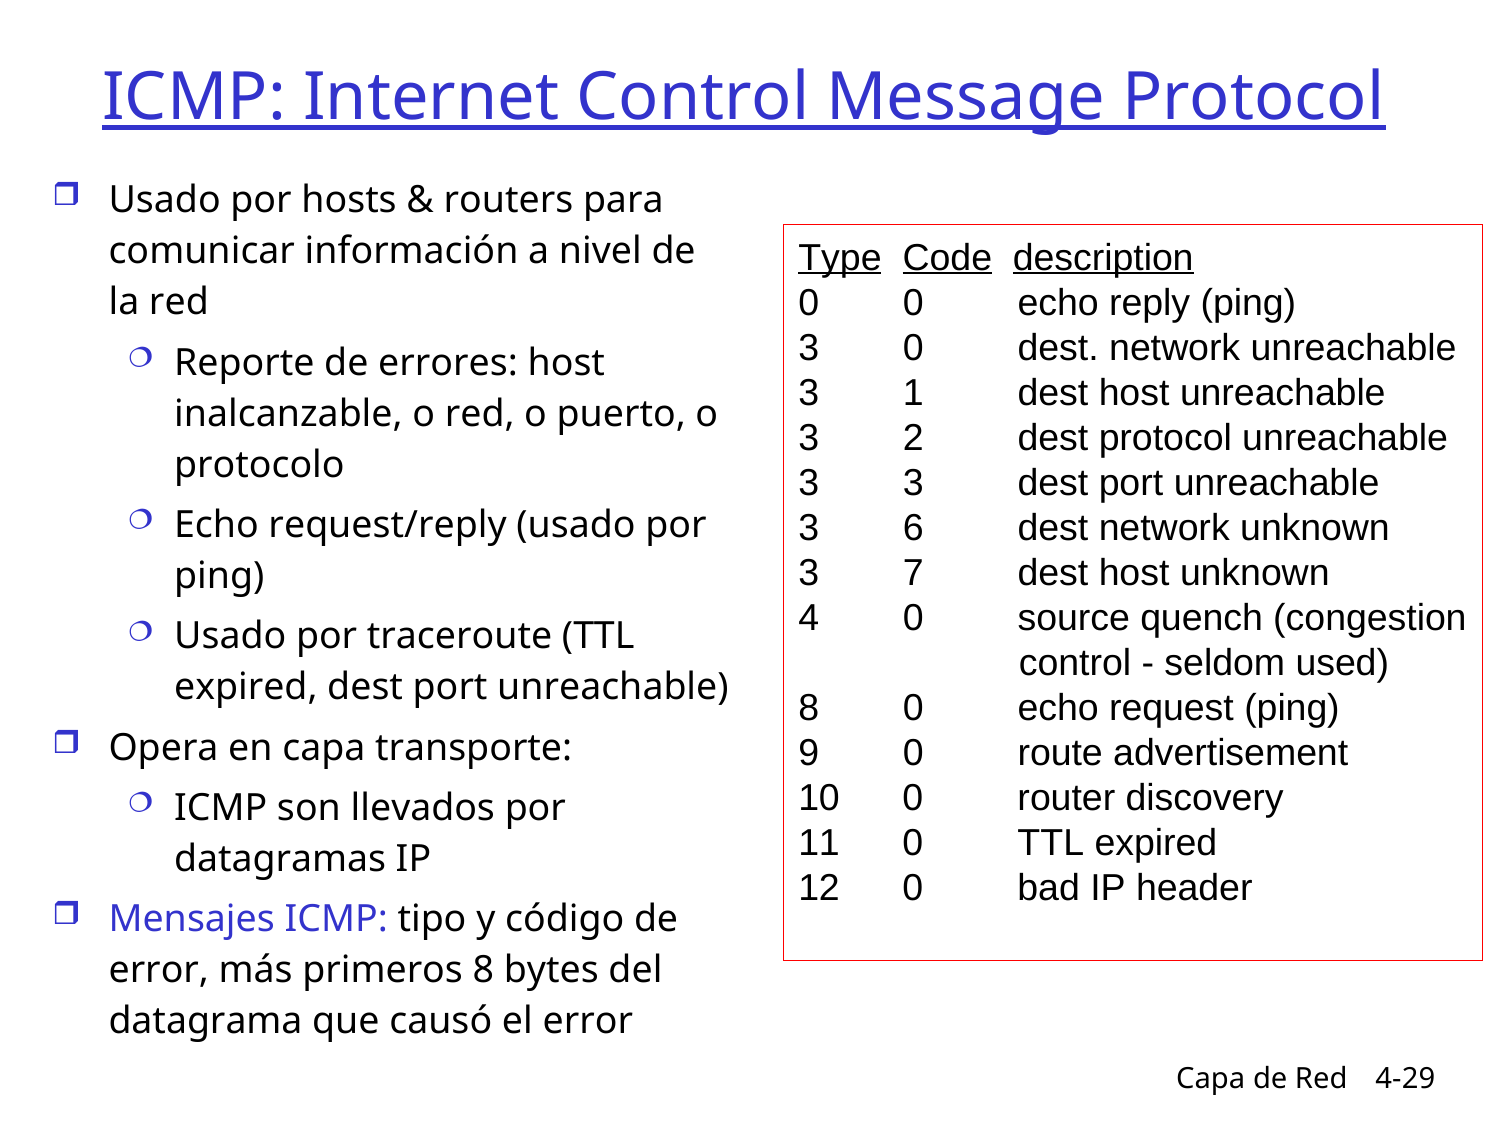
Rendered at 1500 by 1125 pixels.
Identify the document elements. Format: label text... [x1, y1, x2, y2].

list Usado por hosts & routers para comunicar información a nivel de la red Reporte de errores: host inalcanzable, o red, o puerto, o protocolo Echo request/reply (usado por ping) Usado por traceroute (TTL expired, dest port unreachable) Opera en capa transporte: ICMP son llevados por datagramas IP Mensajes ICMP: tipo y código de error, más primeros 8 bytes del datagrama que causó el error [37, 164, 751, 1017]
title ICMP: Internet Control Message Protocol [87, 37, 1421, 150]
text_box Type Code description 0 0 echo reply (ping) 3 0 dest. network unreachable 3 1 dest host unreachable 3 2 dest protocol unreachable 3 3 dest port unreachable 3 6 dest network unknown 3 7 dest host unknown 4 0 source quench (congestion control - seldom used) 8 0 echo request (ping) 9 0 route advertisement 10 0 router discovery 11 0 TTL expired 12 0 bad IP header [783, 224, 1483, 961]
